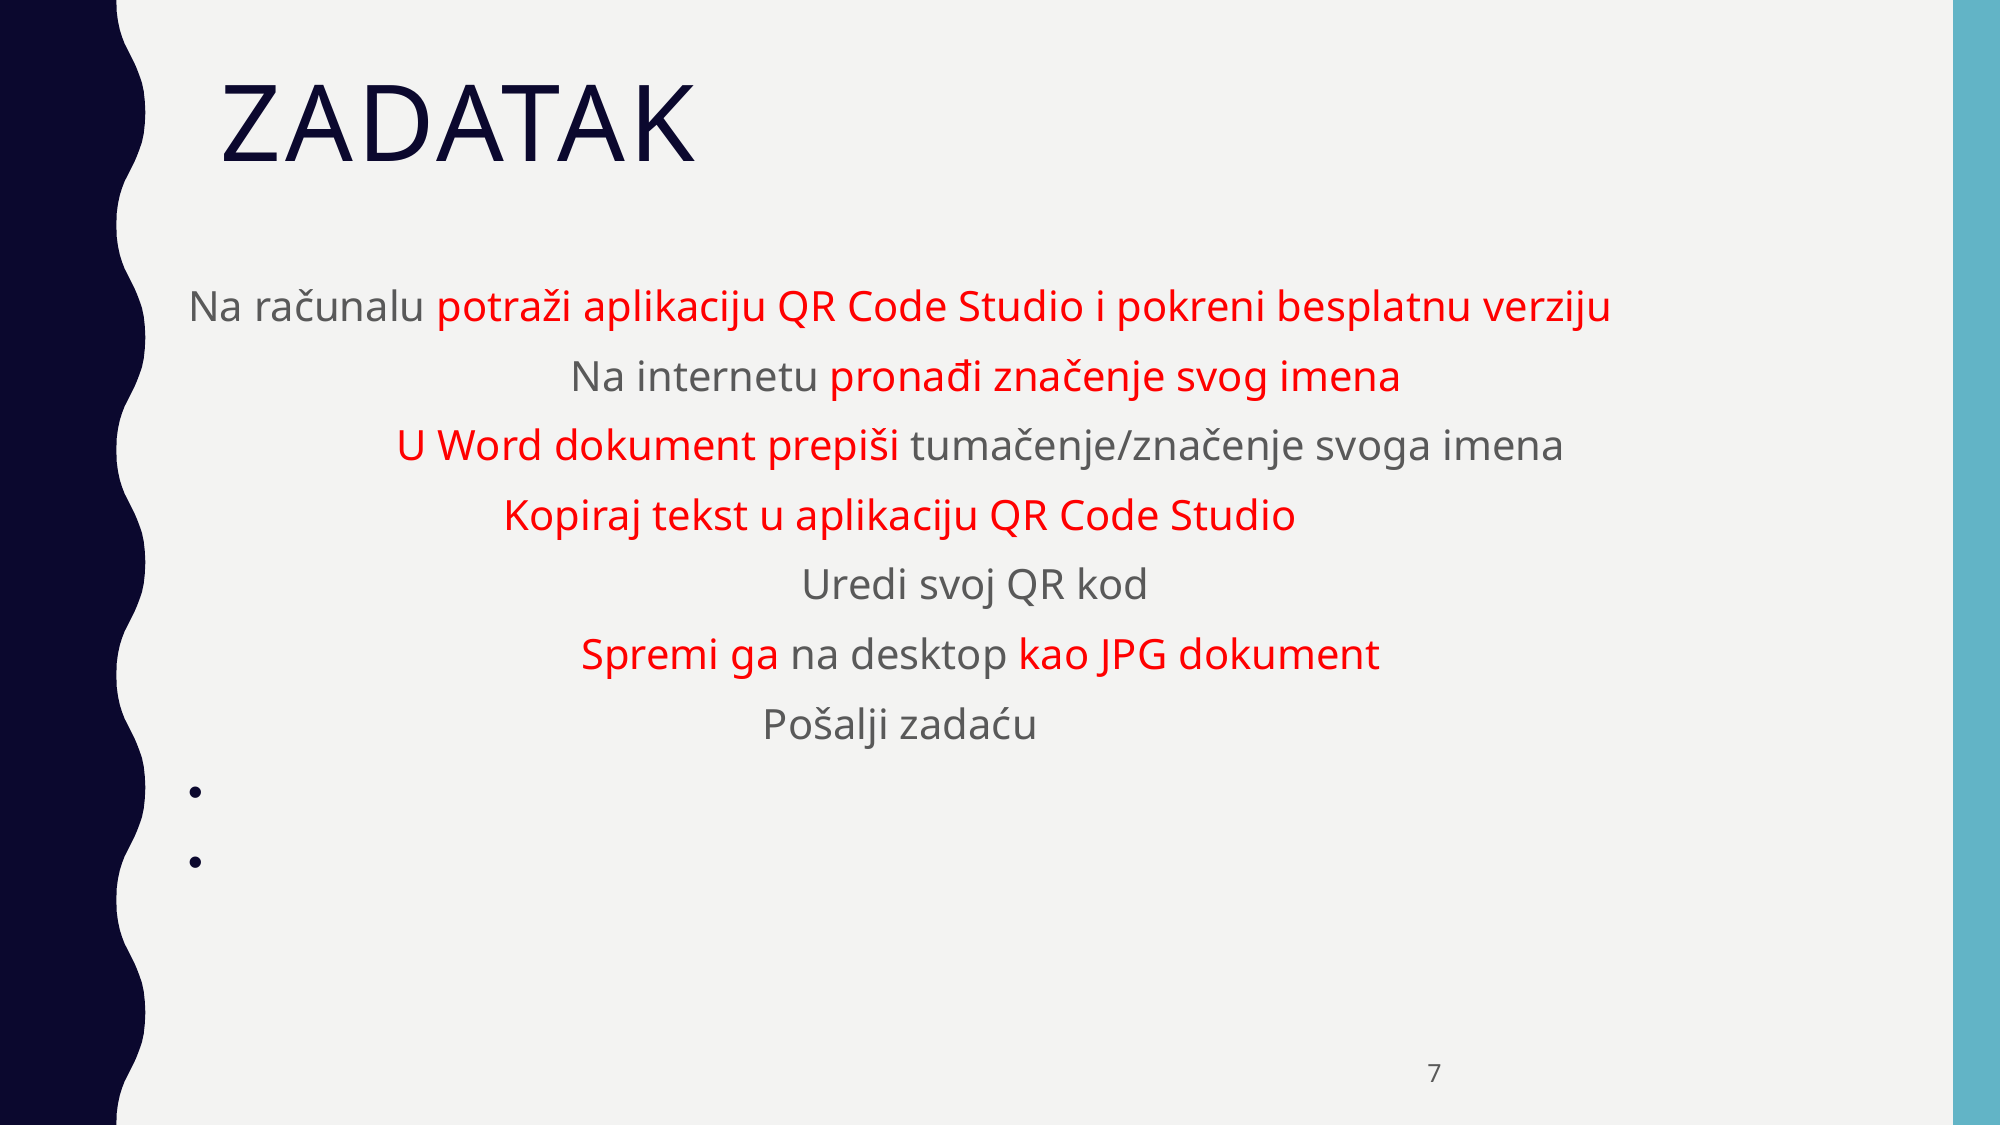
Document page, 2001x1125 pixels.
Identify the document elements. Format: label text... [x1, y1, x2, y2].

list Na računalu potraži aplikaciju QR Code Studio i pokreni besplatnu verziju Na internetu pronađi značenje svog imena U Word dokument prepiši tumačenje/značenje svoga imena Kopiraj tekst u aplikaciju QR Code Studio Uredi svoj QR kod Spremi ga na desktop kao JPG dokument Pošalji zadaću [173, 267, 1876, 965]
title Zadatak [205, 62, 1876, 267]
text_box [1412, 1045, 1876, 1103]
